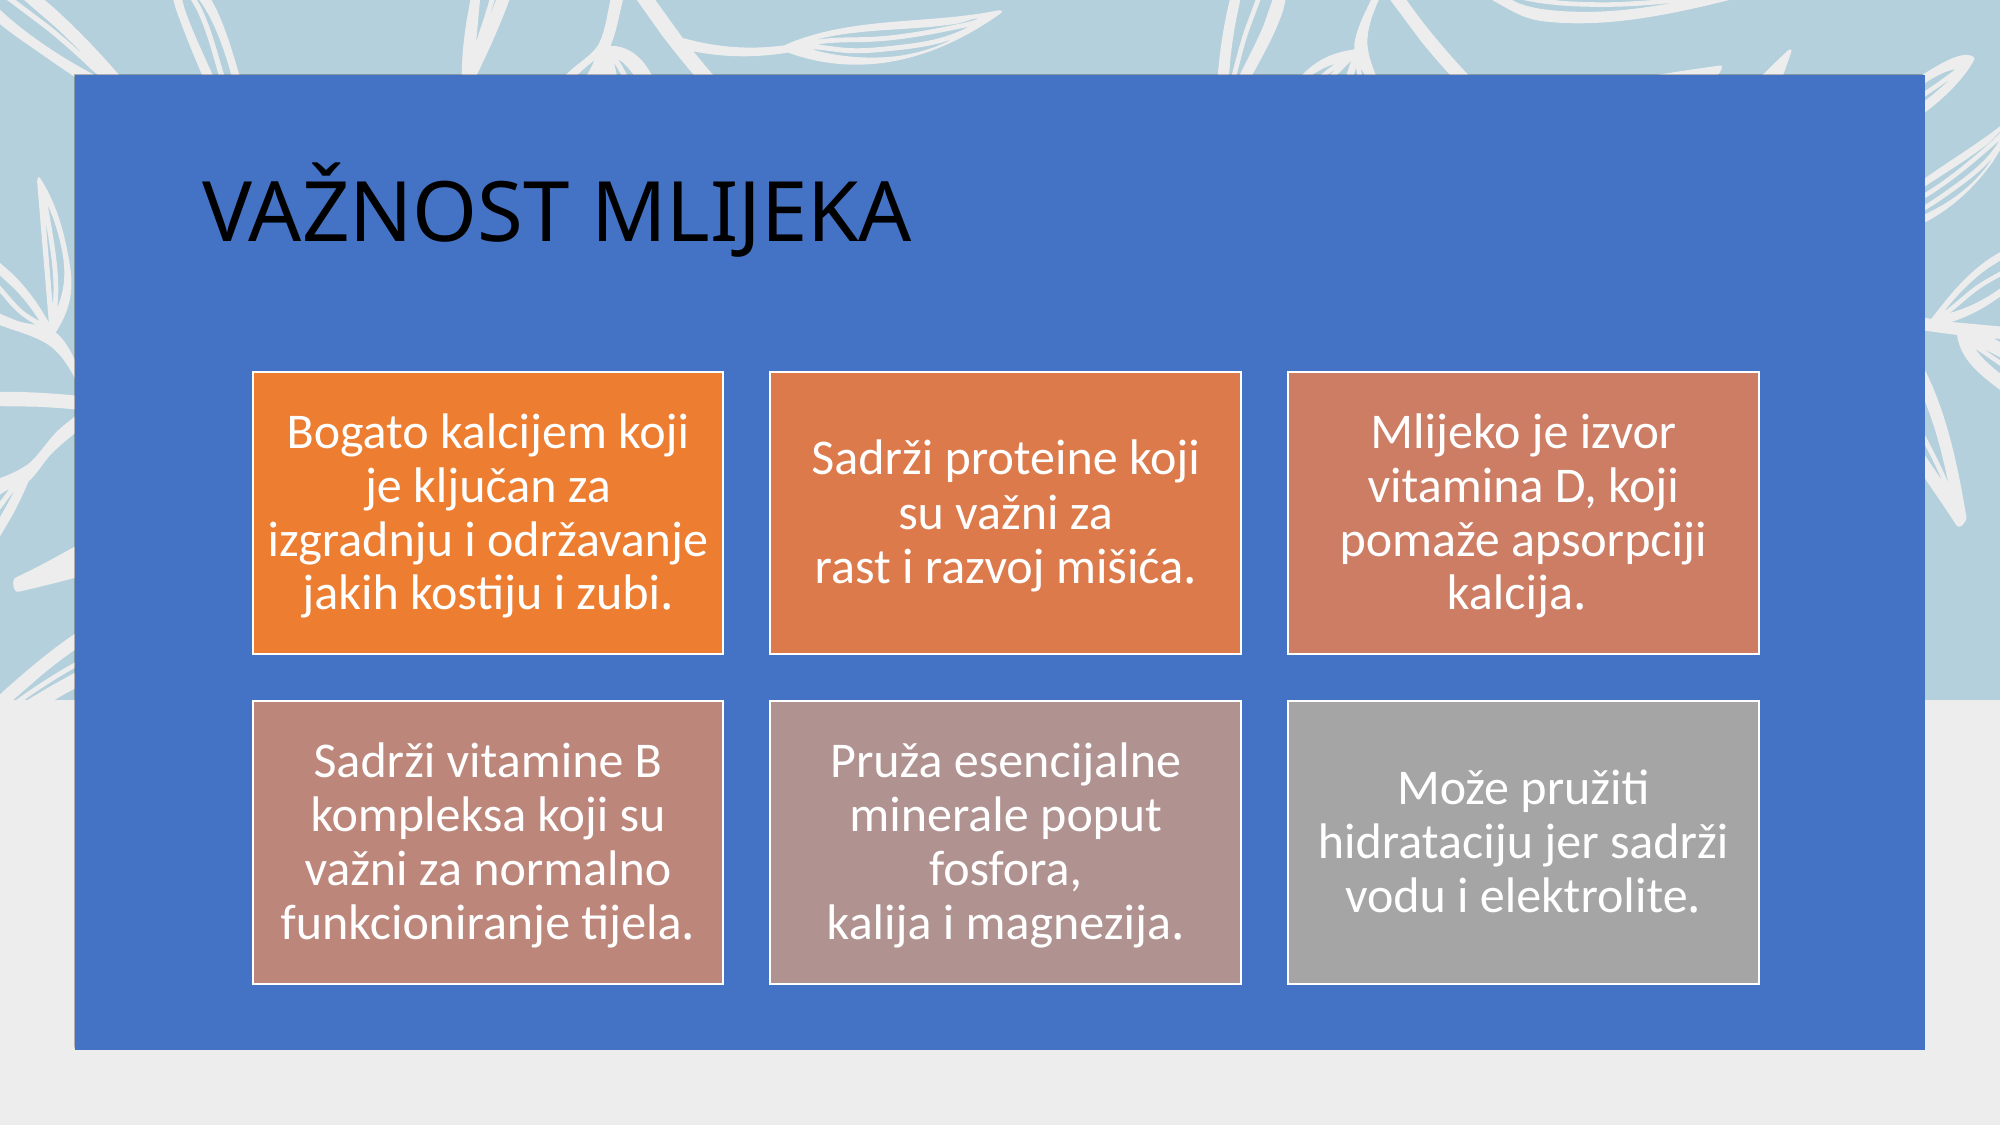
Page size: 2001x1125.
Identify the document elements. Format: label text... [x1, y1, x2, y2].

text_box Pruža esencijalne minerale poput fosfora, kalija i magnezija. [770, 701, 1241, 984]
text_box Sadrži vitamine B kompleksa koji su važni za normalno funkcioniranje tijela. [252, 701, 724, 984]
text_box [0, 0, 2000, 1125]
text_box Mlijeko je izvor vitamina D, koji pomaže apsorpciji kalcija. [1287, 371, 1759, 655]
text_box Može pružiti hidrataciju jer sadrži vodu i elektrolite. [1287, 701, 1759, 984]
title VAŽNOST MLIJEKA [187, 162, 1813, 276]
text_box Sadrži proteine koji su važni za rast i razvoj mišića. [770, 371, 1241, 655]
text_box Bogato kalcijem koji je ključan za izgradnju i održavanje jakih kostiju i zubi. [252, 371, 724, 655]
